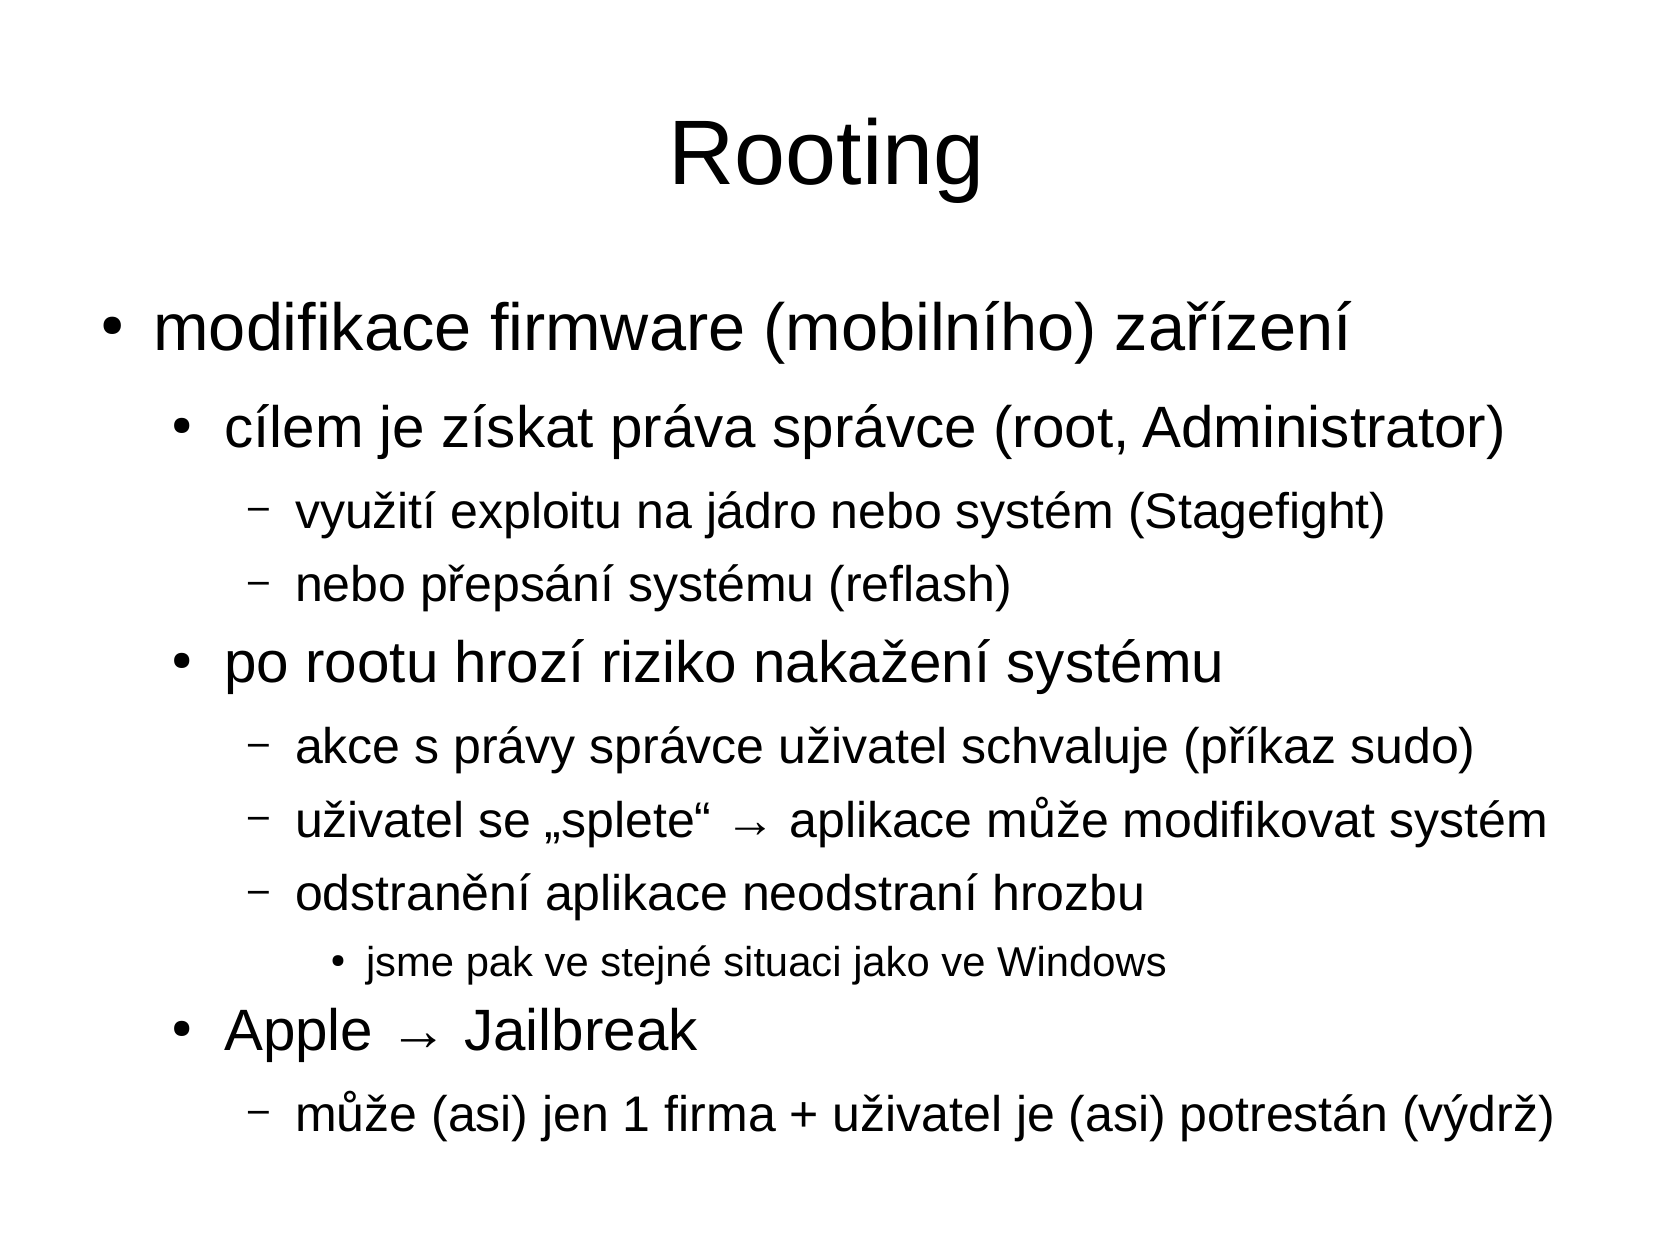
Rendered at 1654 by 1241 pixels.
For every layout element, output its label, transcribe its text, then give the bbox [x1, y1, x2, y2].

list modifikace firmware (mobilního) zařízení cílem je získat práva správce (root, Administrator) využití exploitu na jádro nebo systém (Stagefight) nebo přepsání systému (reflash) po rootu hrozí riziko nakažení systému akce s právy správce uživatel schvaluje (příkaz sudo) uživatel se „splete“ → aplikace může modifikovat systém odstranění aplikace neodstraní hrozbu jsme pak ve stejné situaci jako ve Windows Apple → Jailbreak může (asi) jen 1 firma + uživatel je (asi) potrestán (výdrž) [82, 290, 1571, 1142]
title Rooting [82, 49, 1571, 257]
